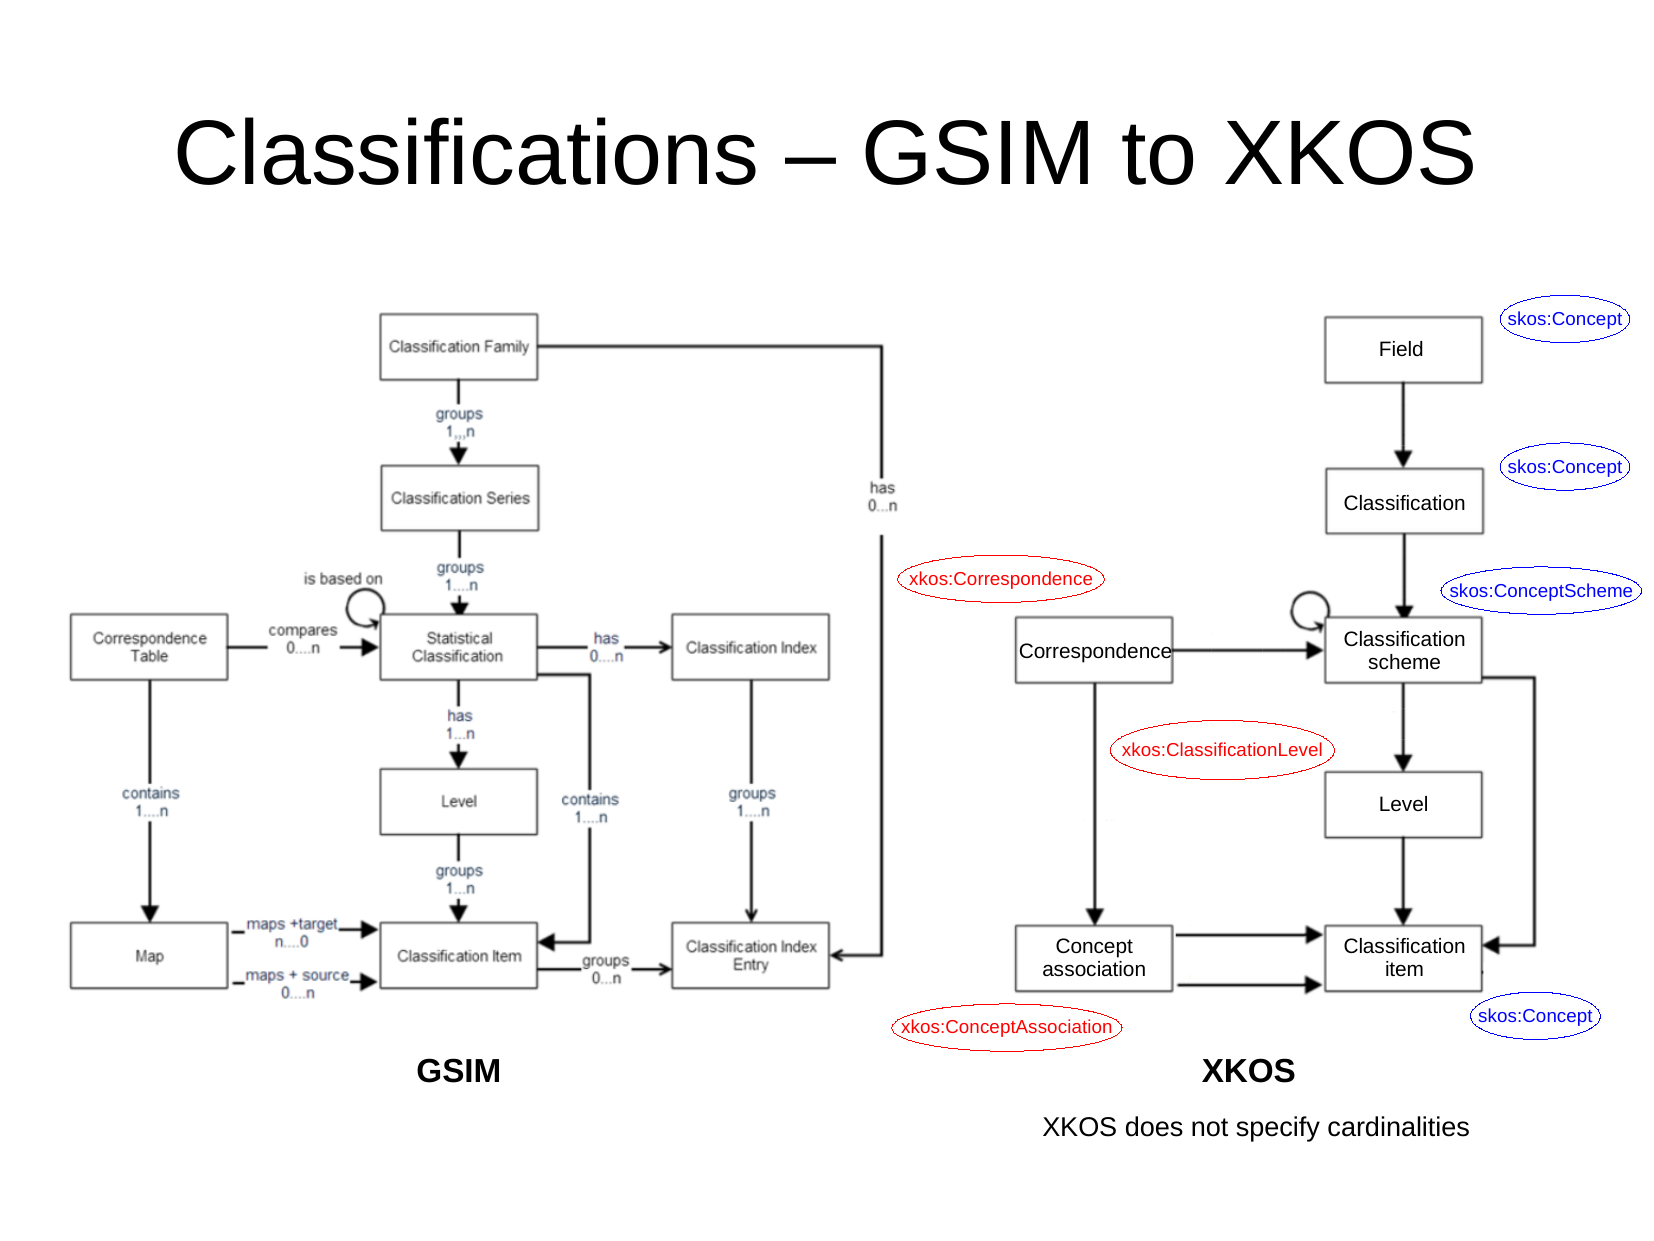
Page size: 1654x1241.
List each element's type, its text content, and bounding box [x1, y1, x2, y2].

text_box XKOS does not specify cardinalities [1027, 1104, 1485, 1150]
text_box Correspondence [1003, 631, 1188, 670]
picture [980, 294, 1560, 1020]
text_box Concept association [1027, 927, 1161, 989]
text_box skos:Concept [1500, 442, 1630, 491]
text_box xkos:ClassificationLevel [1110, 720, 1335, 780]
text_box xkos:ConceptAssociation [891, 1003, 1123, 1052]
text_box Level [1364, 785, 1444, 824]
text_box Classification scheme [1328, 620, 1481, 681]
title Classifications – GSIM to XKOS [82, 49, 1571, 257]
text_box Classification item [1328, 927, 1481, 988]
text_box XKOS [1187, 1045, 1311, 1099]
text_box xkos:Correspondence [897, 555, 1105, 603]
text_box skos:Concept [1500, 295, 1630, 343]
text_box GSIM [401, 1045, 517, 1099]
picture [35, 291, 922, 1017]
text_box Classification [1328, 484, 1481, 523]
text_box skos:ConceptScheme [1440, 566, 1642, 615]
text_box skos:Concept [1470, 992, 1601, 1040]
text_box Field [1364, 330, 1439, 369]
